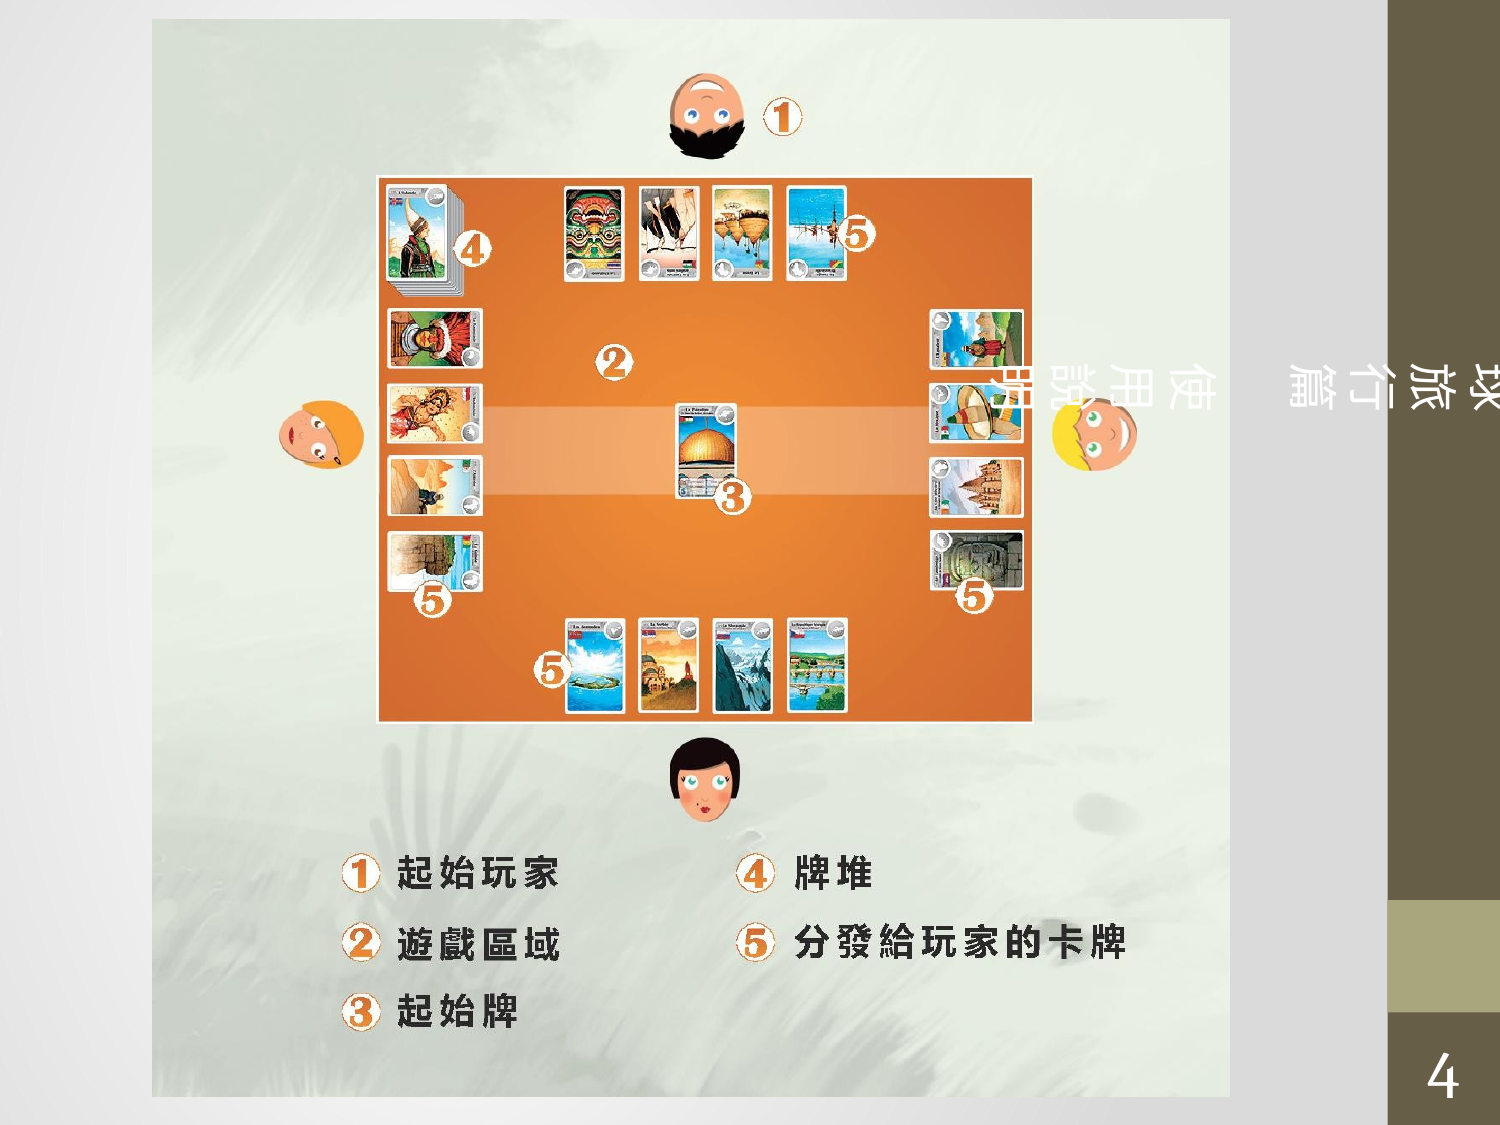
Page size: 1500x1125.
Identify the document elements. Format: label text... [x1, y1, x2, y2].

text_box 4 [1387, 1023, 1500, 1119]
picture [152, 19, 1230, 1097]
text_box 知識線 環球旅行篇 使用說明 [1392, 0, 1484, 787]
